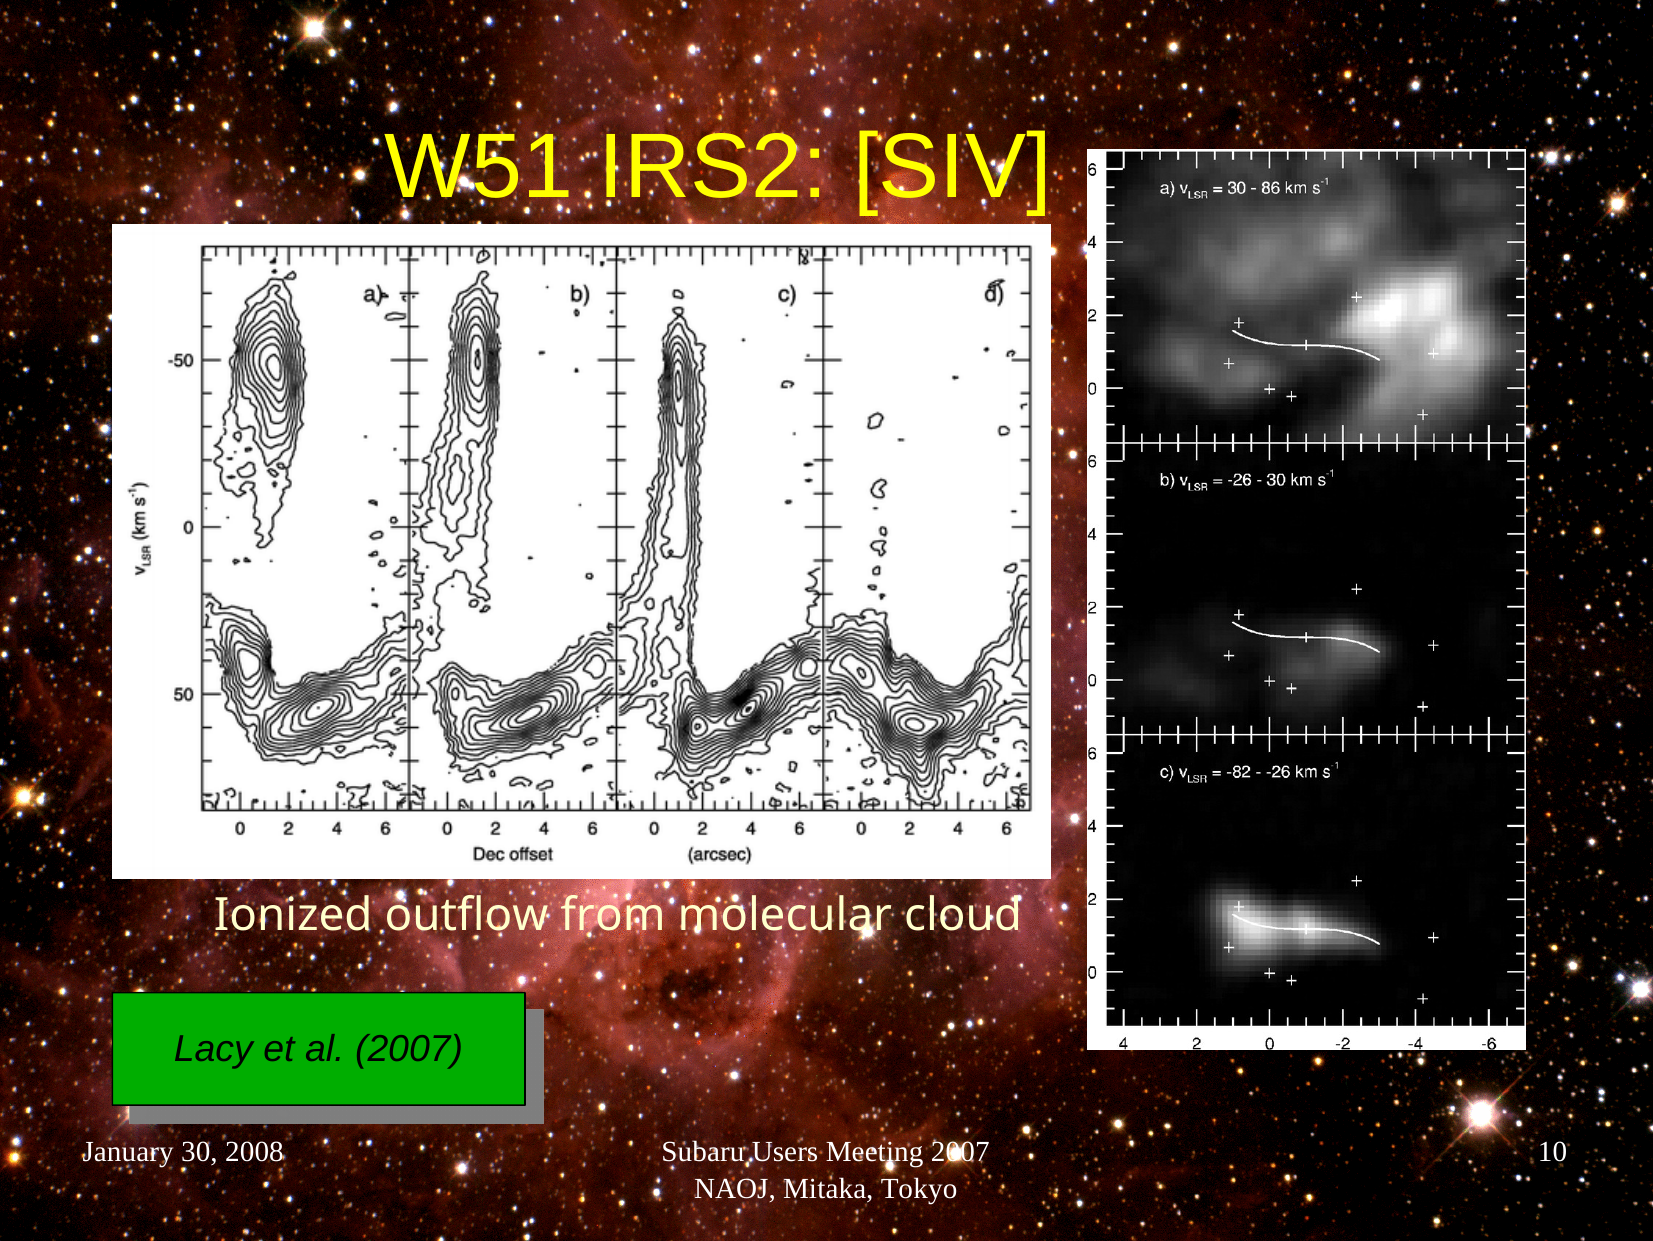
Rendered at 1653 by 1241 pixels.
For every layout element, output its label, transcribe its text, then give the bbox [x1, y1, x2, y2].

title W51 IRS2: [SIV] [0, 0, 1463, 435]
text_box Lacy et al. (2007)‏ [112, 992, 526, 1106]
text_box Ionized outflow from molecular cloud [199, 858, 987, 938]
picture [0, 0, 1653, 1241]
